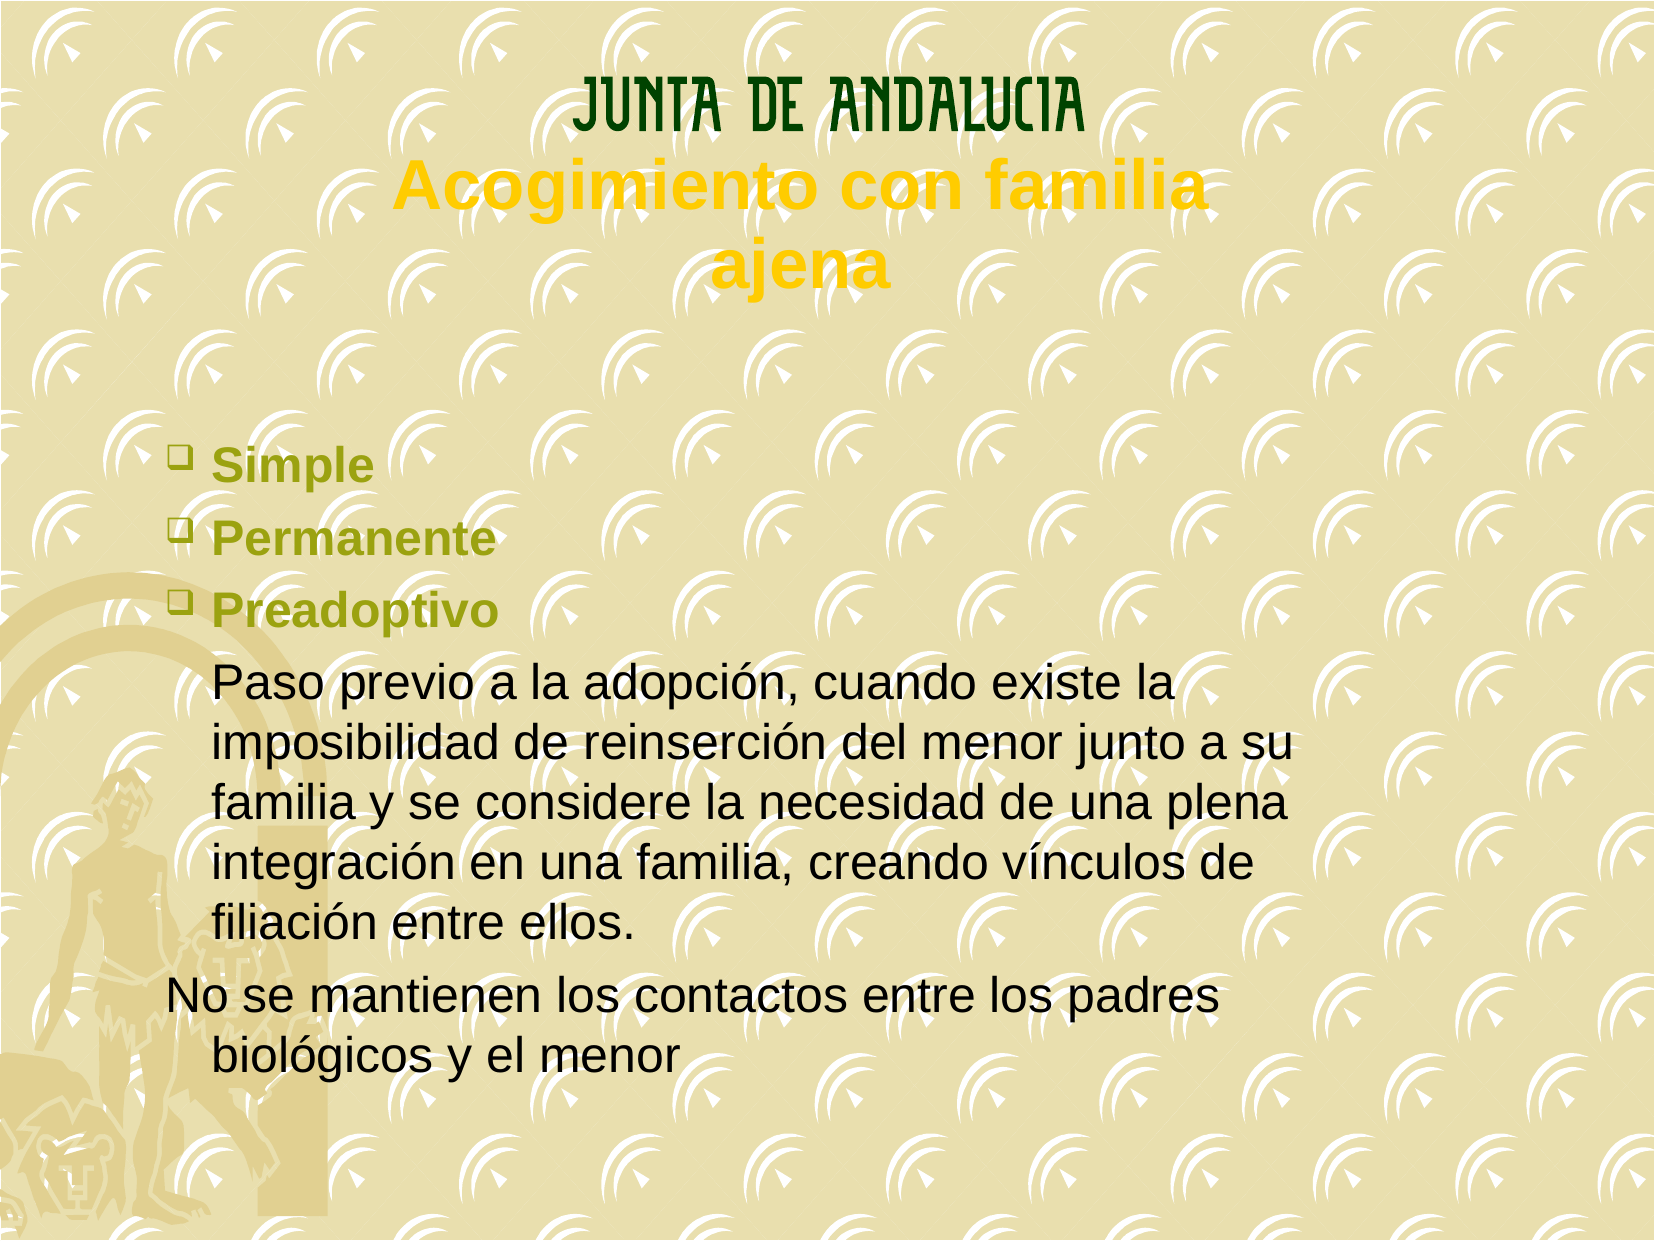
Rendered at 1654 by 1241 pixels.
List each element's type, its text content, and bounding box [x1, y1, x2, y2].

picture [0, 0, 1654, 1241]
list Simple Permanente Preadoptivo Paso previo a la adopción, cuando existe la imposibilidad de reinserción del menor junto a su familia y se considere la necesidad de una plena integración en una familia, creando vínculos de filiación entre ellos. No se mantienen los contactos entre los padres biológicos y el menor [75, 342, 1426, 1094]
text_box Acogimiento con familia ajena [313, 145, 1288, 304]
text_box [35, 143, 1647, 1094]
